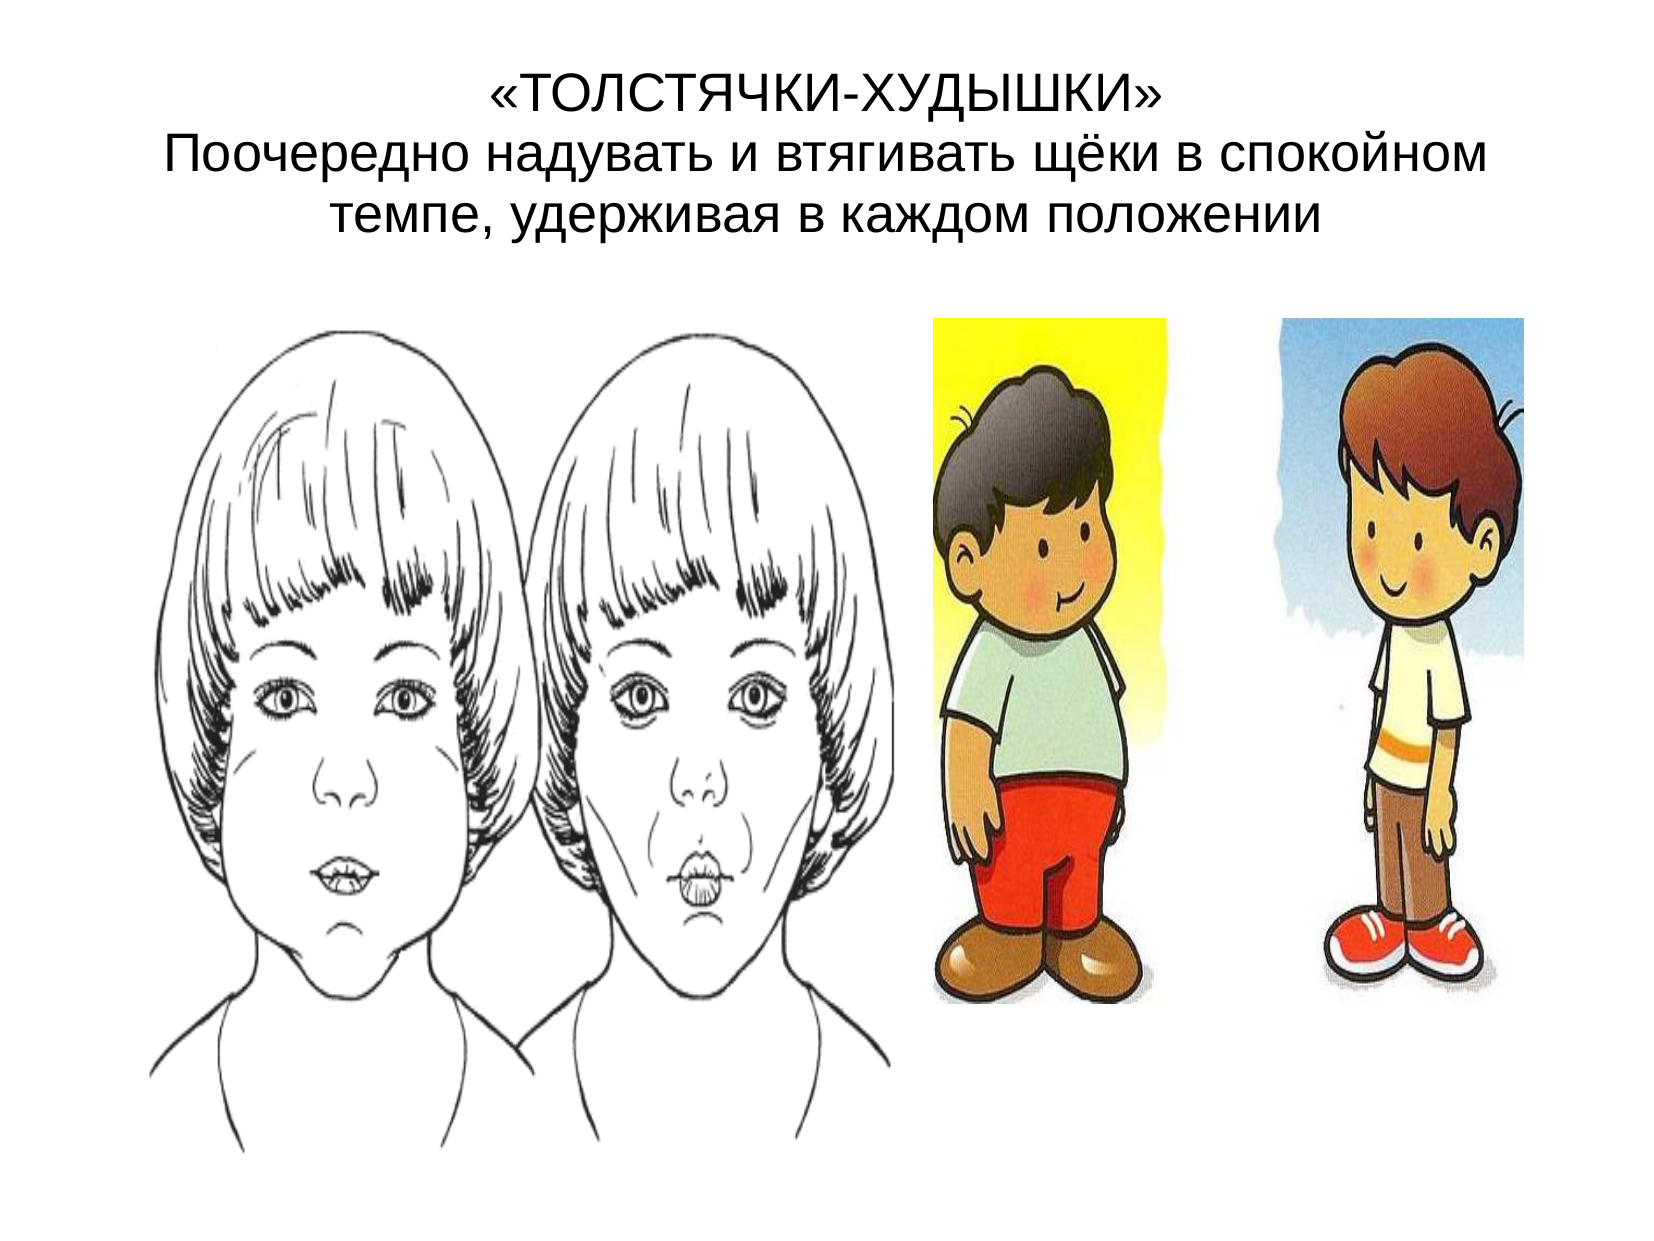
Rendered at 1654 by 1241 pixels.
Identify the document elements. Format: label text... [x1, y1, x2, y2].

title «ТОЛСТЯЧКИ-ХУДЫШКИ» Поочередно надувать и втягивать щёки в спокойном темпе, удерживая в каждом положении [82, 49, 1571, 257]
picture [933, 318, 1524, 1004]
picture [106, 318, 910, 1217]
